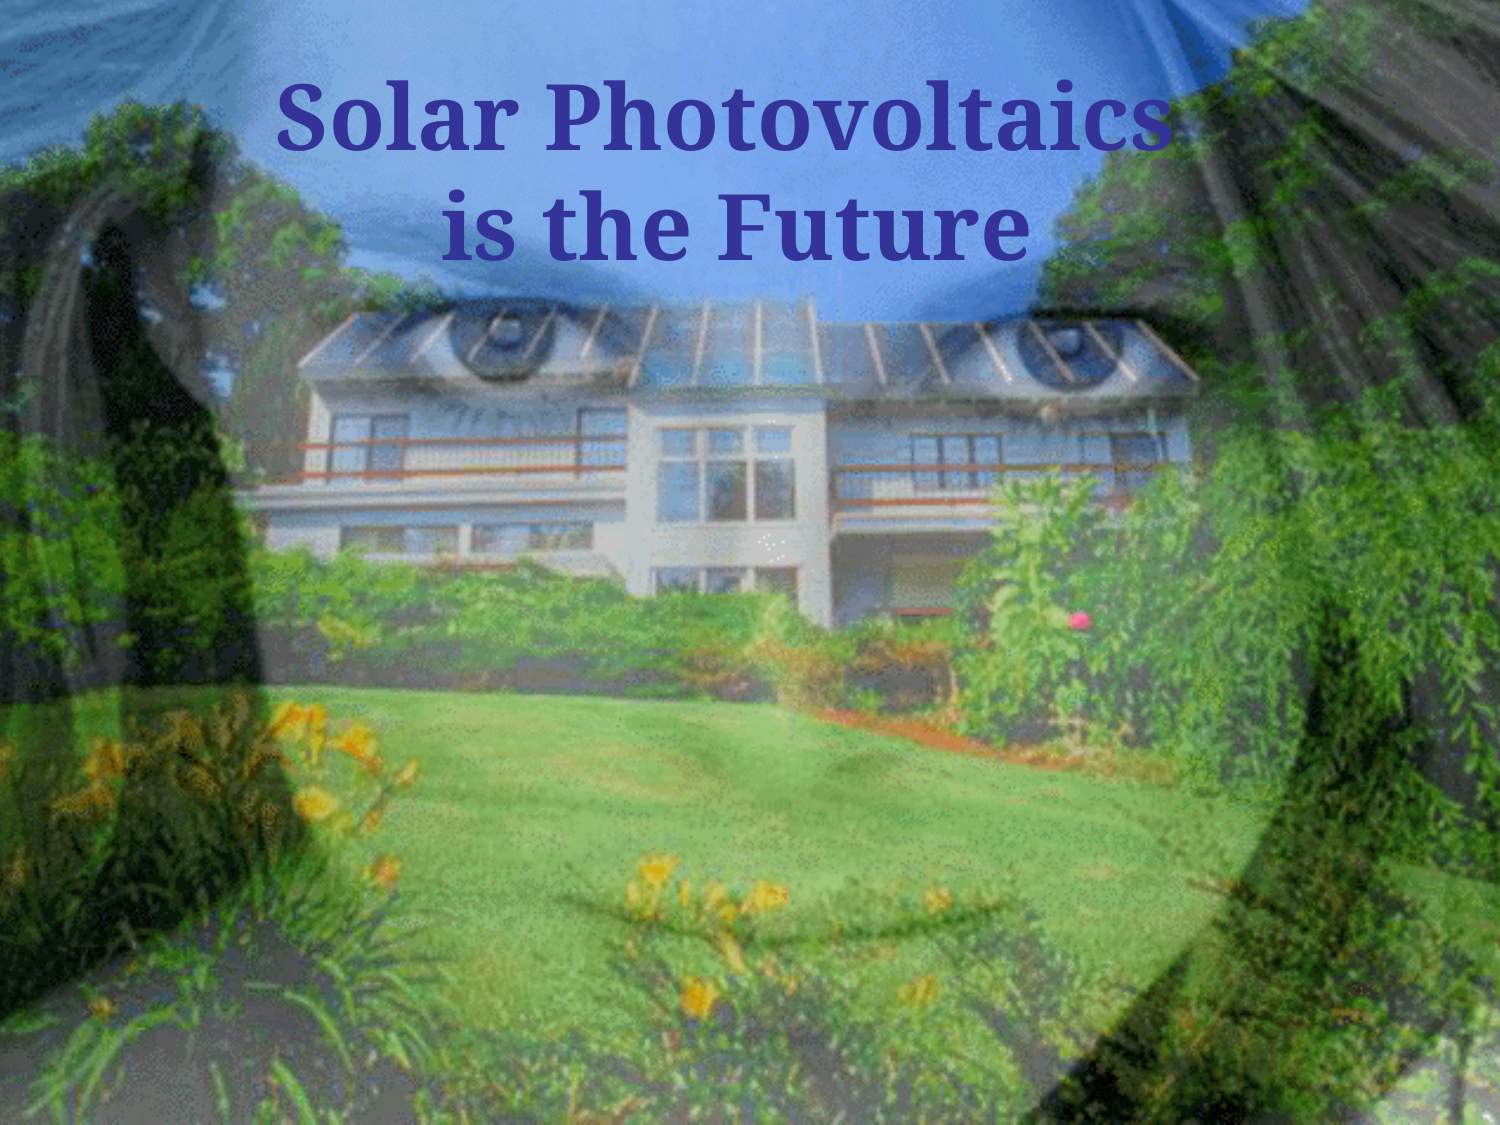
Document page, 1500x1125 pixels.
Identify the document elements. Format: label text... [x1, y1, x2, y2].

title Solar Photovoltaics is the Future [162, 51, 1313, 287]
picture [0, 0, 1500, 1125]
